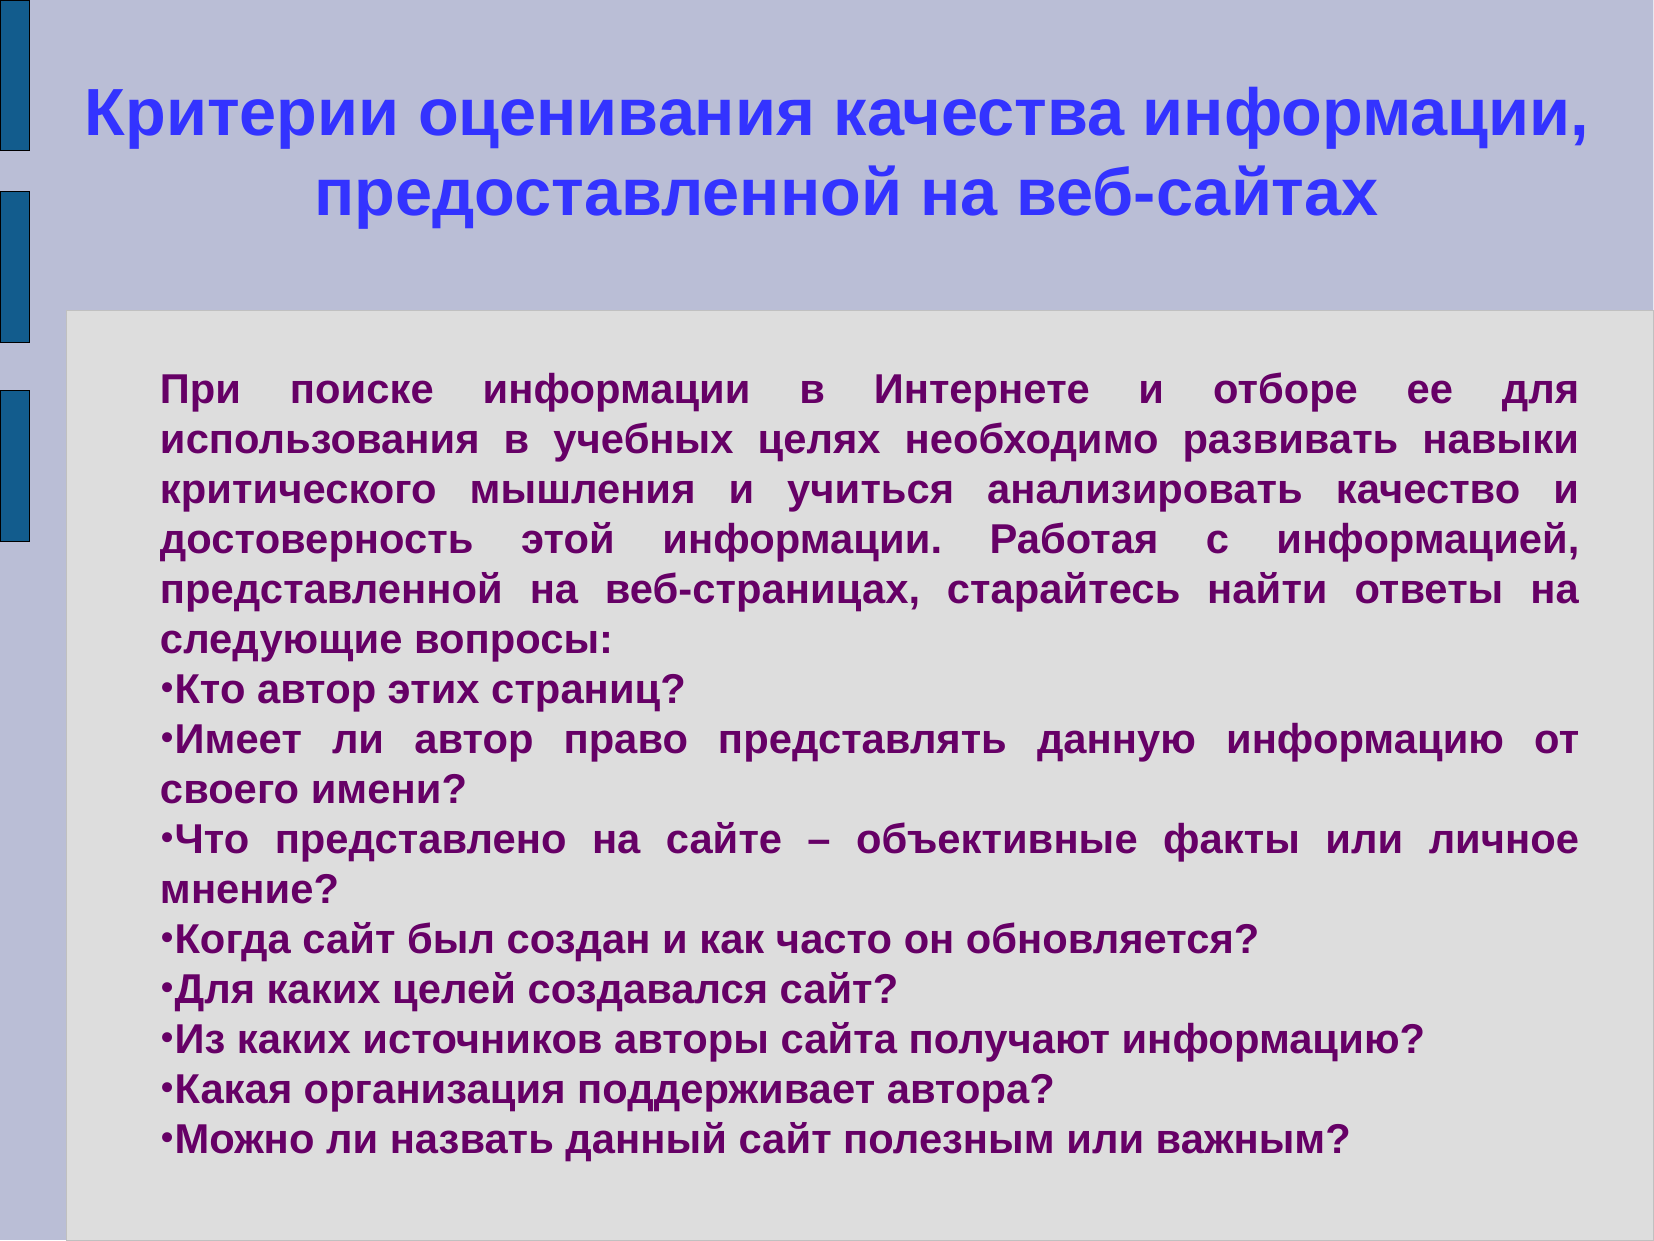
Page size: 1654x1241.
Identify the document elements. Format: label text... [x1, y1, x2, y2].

text_box Критерии оценивания качества информации, предоставленной на веб-сайтах [69, 60, 1624, 237]
text_box При поиске информации в Интернете и отборе ее для использования в учебных целях необходимо развивать навыки критического мышления и учиться анализировать качество и достоверность этой информации. Работая с информацией, представленной на веб-страницах, старайтесь найти ответы на следующие вопросы: Кто автор этих страниц? Имеет ли автор право представлять данную информацию от своего имени? Что представлено на сайте – объективные факты или личное мнение? Когда сайт был создан и как часто он обновляется? Для каких целей создавался сайт? Из каких источников авторы сайта получают информацию? Какая организация поддерживает автора? Можно ли назвать данный сайт полезным или важным? [145, 354, 1595, 1171]
